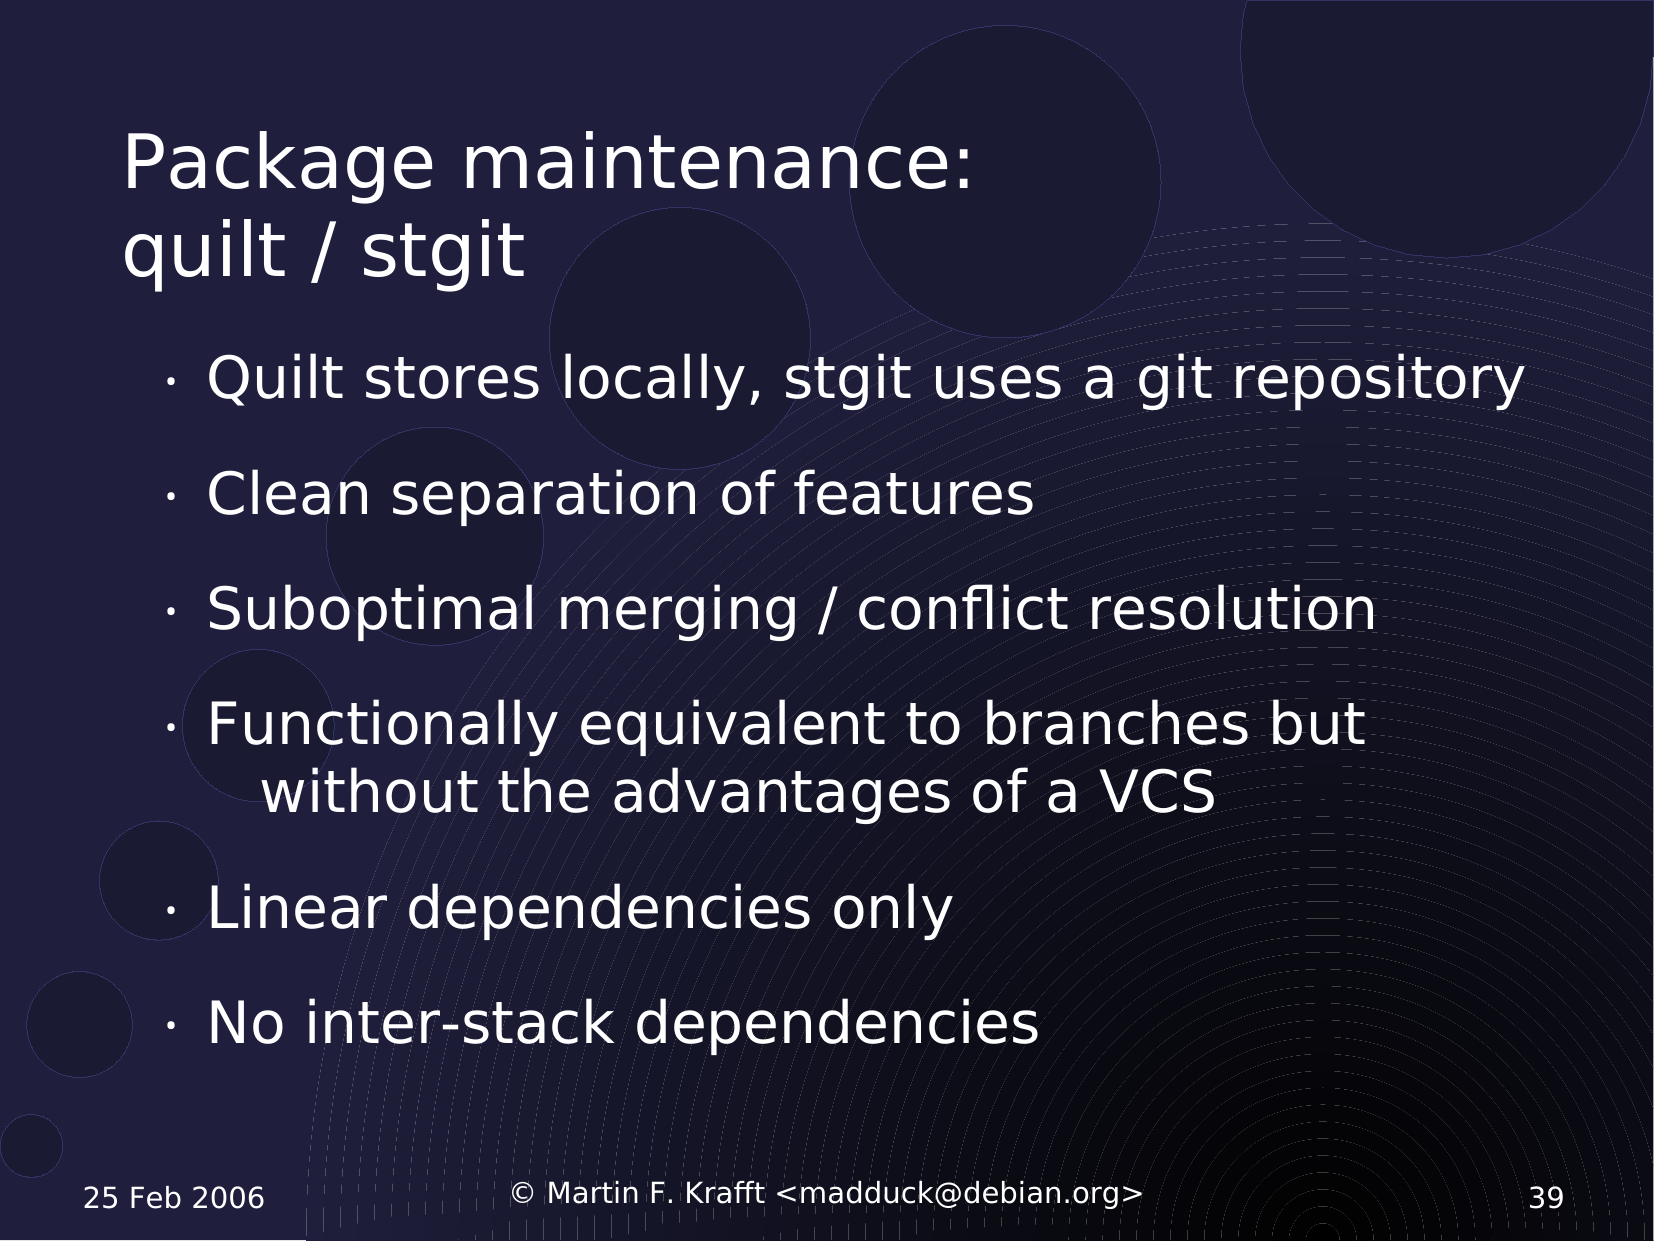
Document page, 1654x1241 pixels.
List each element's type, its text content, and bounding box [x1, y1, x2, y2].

title Package maintenance: quilt / stgit [121, 102, 1534, 311]
list Quilt stores locally, stgit uses a git repository Clean separation of features Suboptimal merging / conflict resolution Functionally equivalent to branches but without the advantages of a VCS Linear dependencies only No inter-stack dependencies [118, 344, 1534, 1127]
